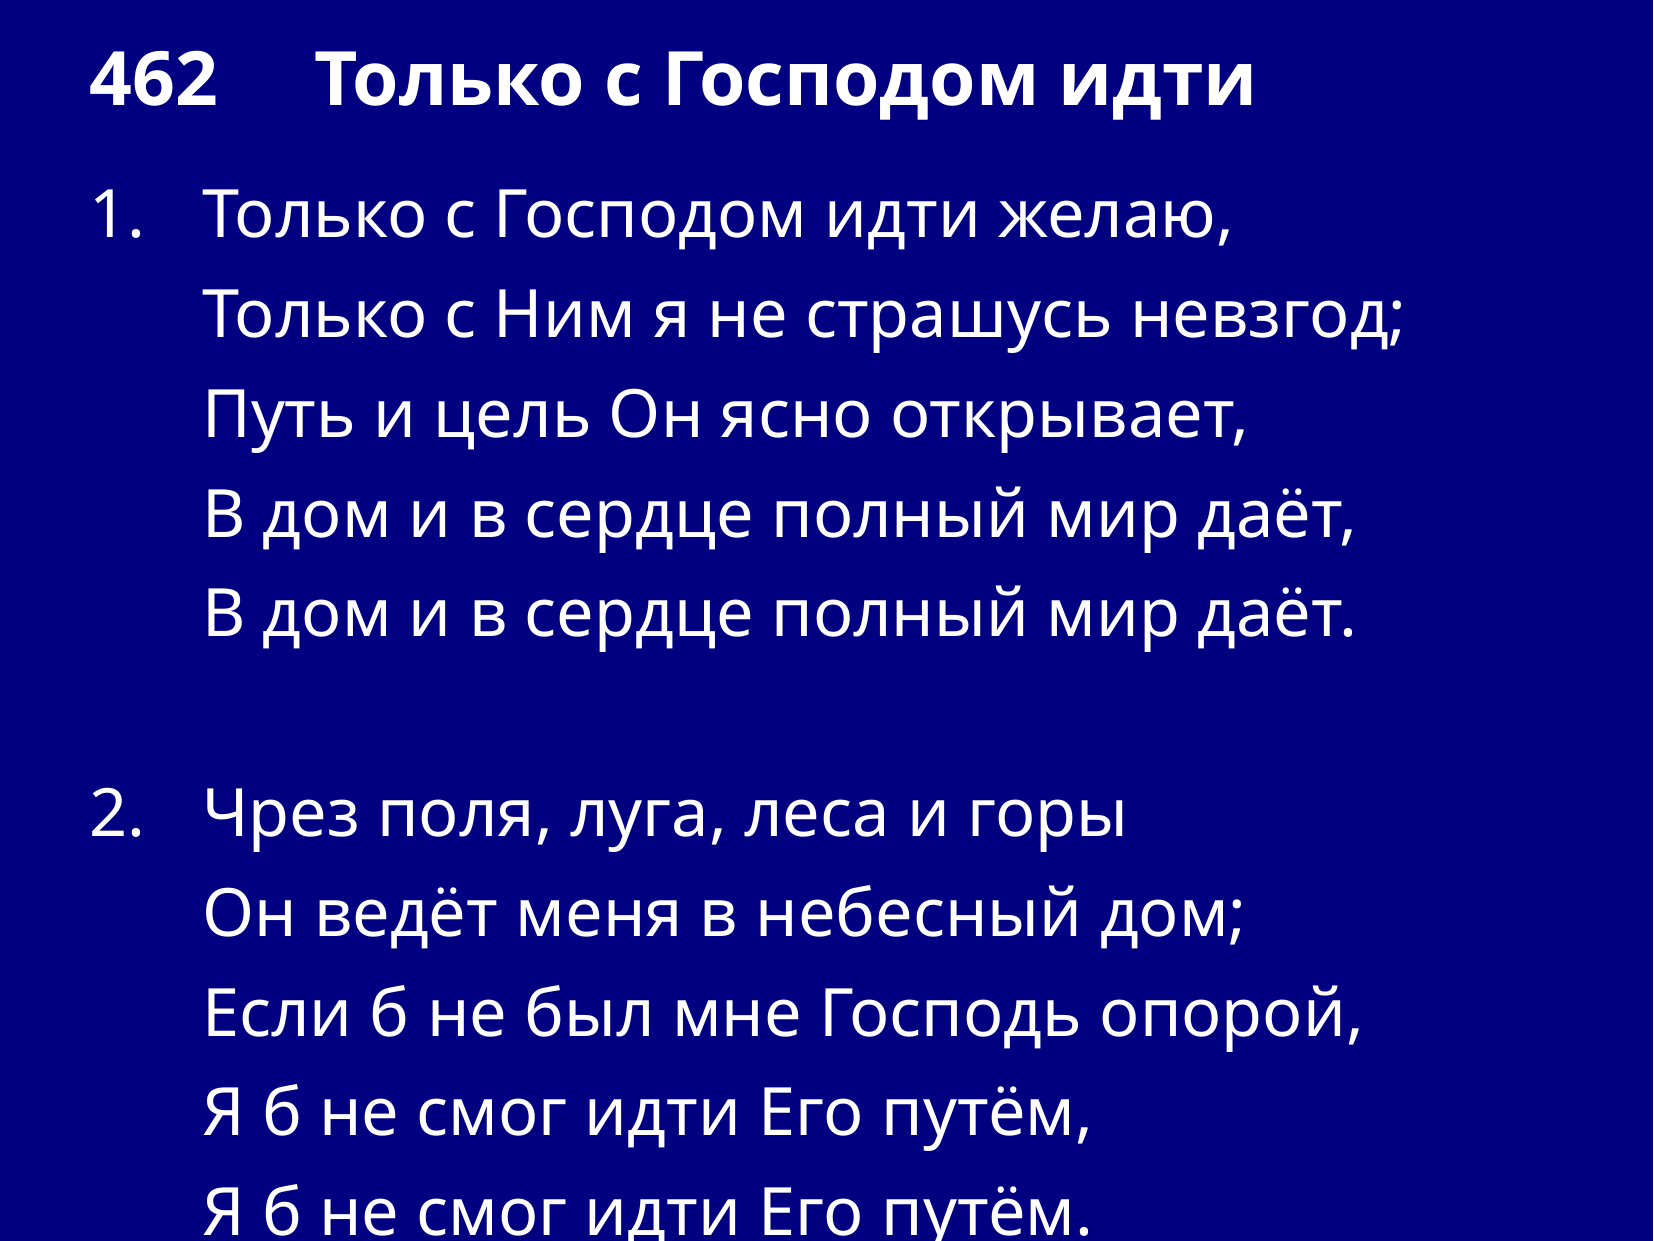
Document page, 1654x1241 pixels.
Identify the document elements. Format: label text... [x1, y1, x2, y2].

text_box 462 Только с Господом идти [75, 18, 1576, 131]
text_box 1. Только с Господом идти желаю, Только с Ним я не страшусь невзгод; Путь и цель Он ясно открывает, В дом и в сердце полный мир даёт, В дом и в сердце полный мир даёт. 2. Чрез поля, луга, леса и горы Он ведёт меня в небесный дом; Если б не был мне Господь опорой, Я б не смог идти Его путём, Я б не смог идти Его путём. [75, 150, 1576, 1163]
